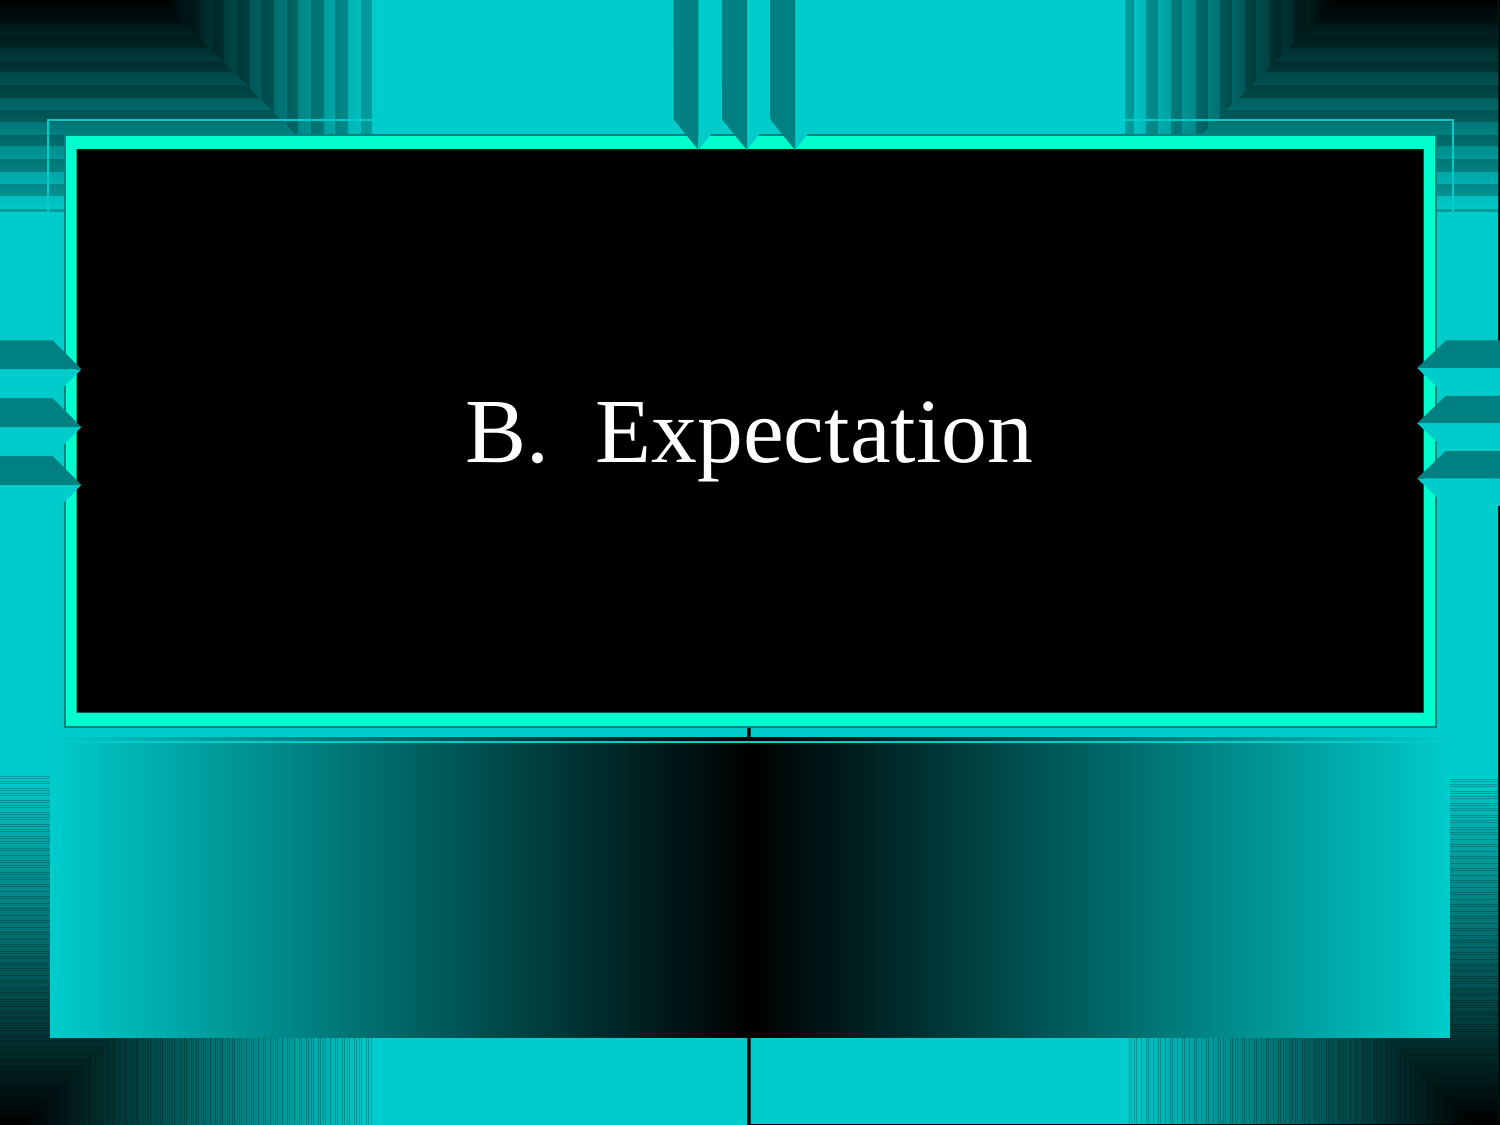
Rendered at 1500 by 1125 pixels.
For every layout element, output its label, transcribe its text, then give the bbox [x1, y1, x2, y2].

title B. Expectation [112, 337, 1388, 526]
